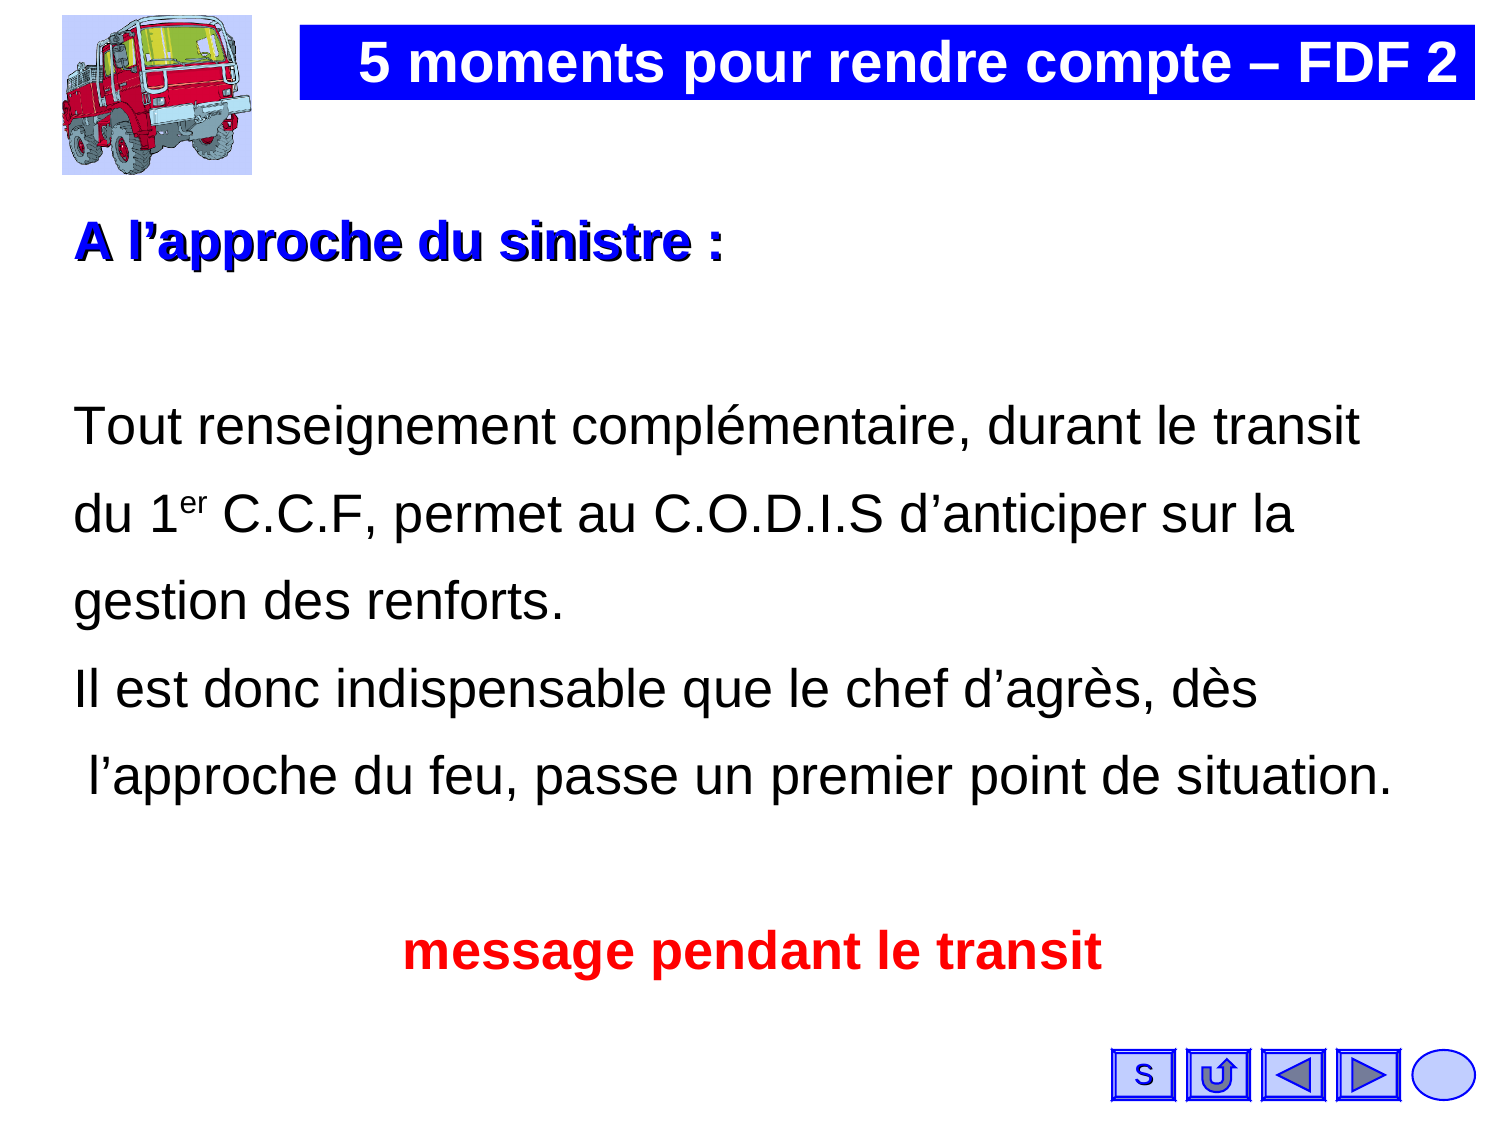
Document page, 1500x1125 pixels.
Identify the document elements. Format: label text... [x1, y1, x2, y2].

text_box A l’approche du sinistre : Tout renseignement complémentaire, durant le transit du 1er C.C.F, permet au C.O.D.I.S d’anticiper sur la gestion des renforts. Il est donc indispensable que le chef d’agrès, dès l’approche du feu, passe un premier point de situation. message pendant le transit [59, 206, 1447, 1034]
text_box [1412, 1049, 1476, 1101]
text_box 5 moments pour rendre compte – FDF 2 [299, 24, 1475, 100]
